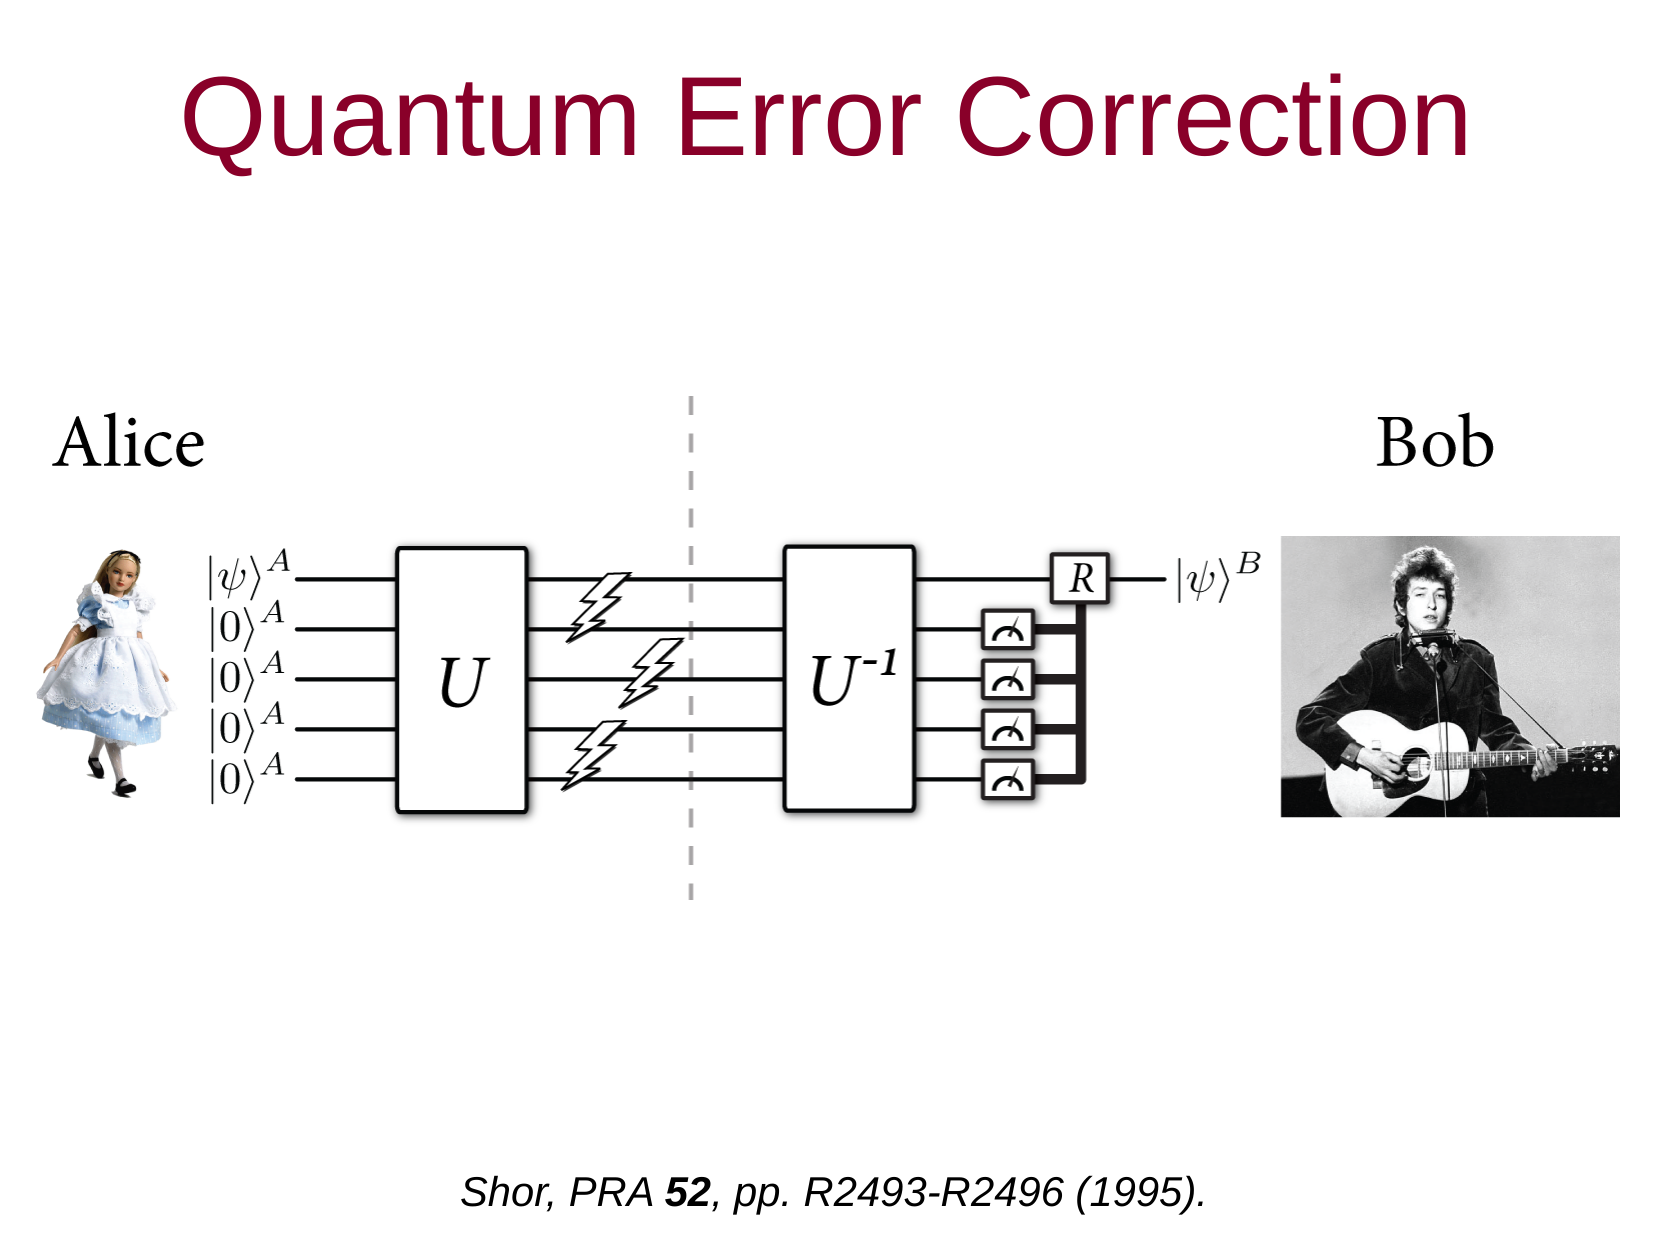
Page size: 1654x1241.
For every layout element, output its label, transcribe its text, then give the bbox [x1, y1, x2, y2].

title Quantum Error Correction [123, 27, 1530, 194]
text_box Shor, PRA 52, pp. R2493-R2496 (1995). [0, 1157, 1654, 1223]
picture [29, 396, 1620, 901]
